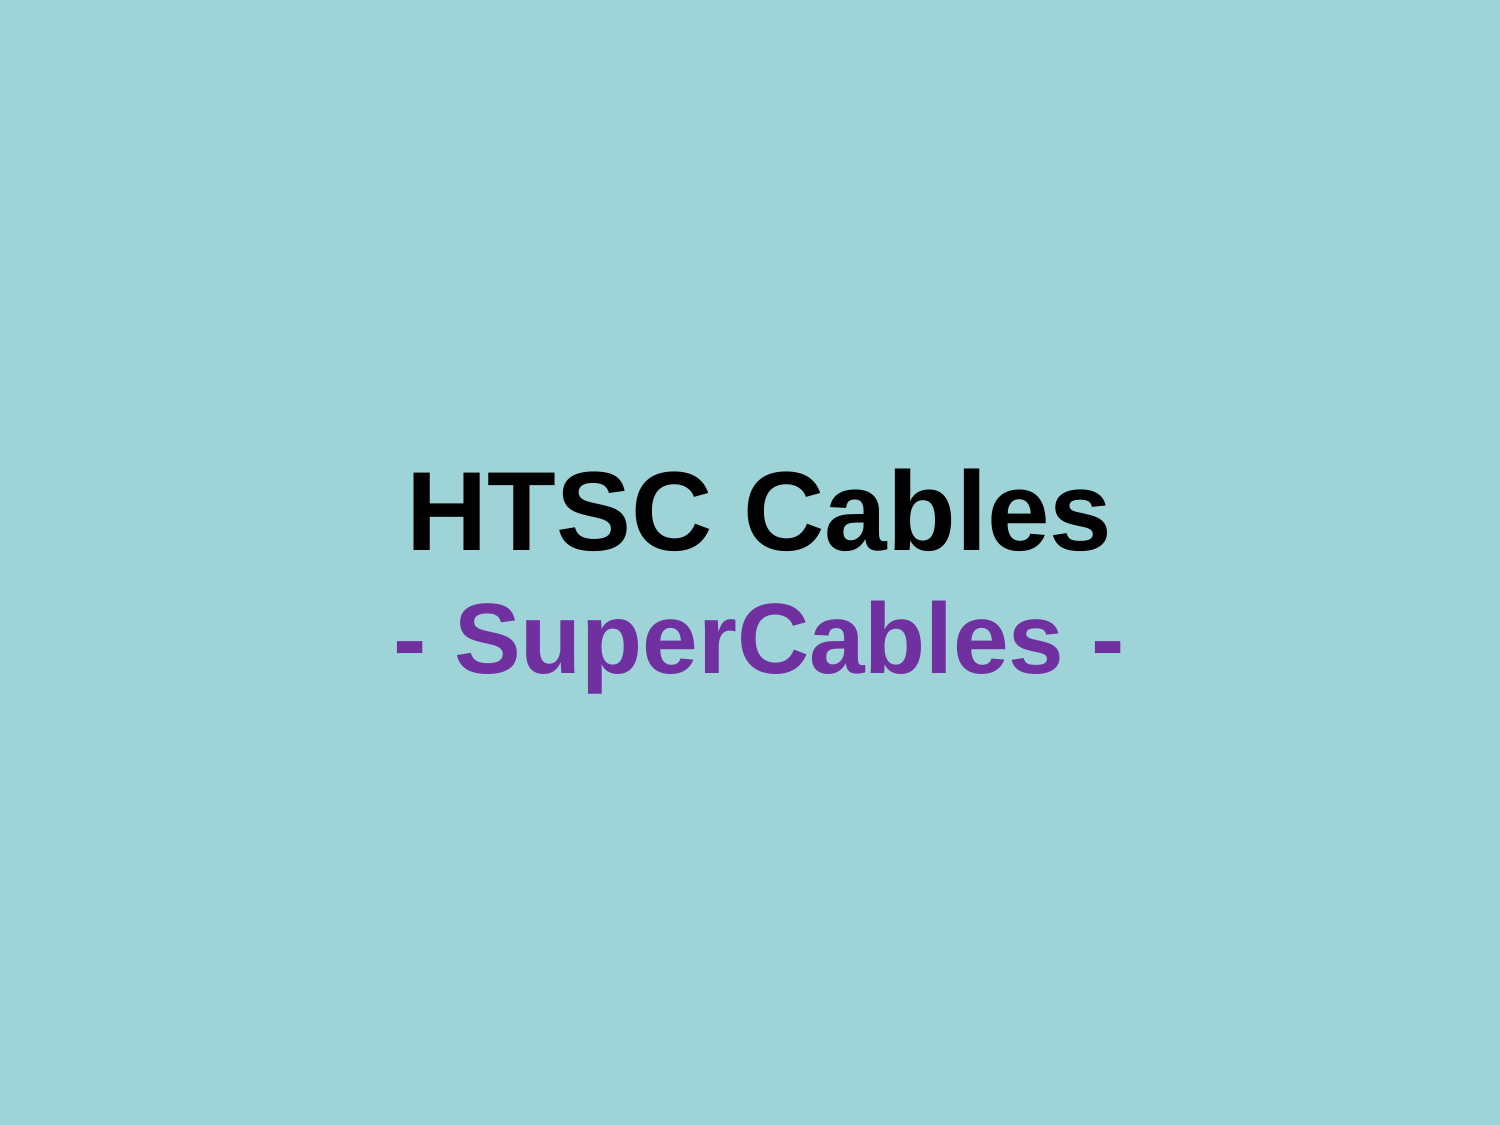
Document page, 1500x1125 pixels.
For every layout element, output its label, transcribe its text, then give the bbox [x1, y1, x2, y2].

text_box HTSC Cables - SuperCables - [184, 430, 1335, 701]
